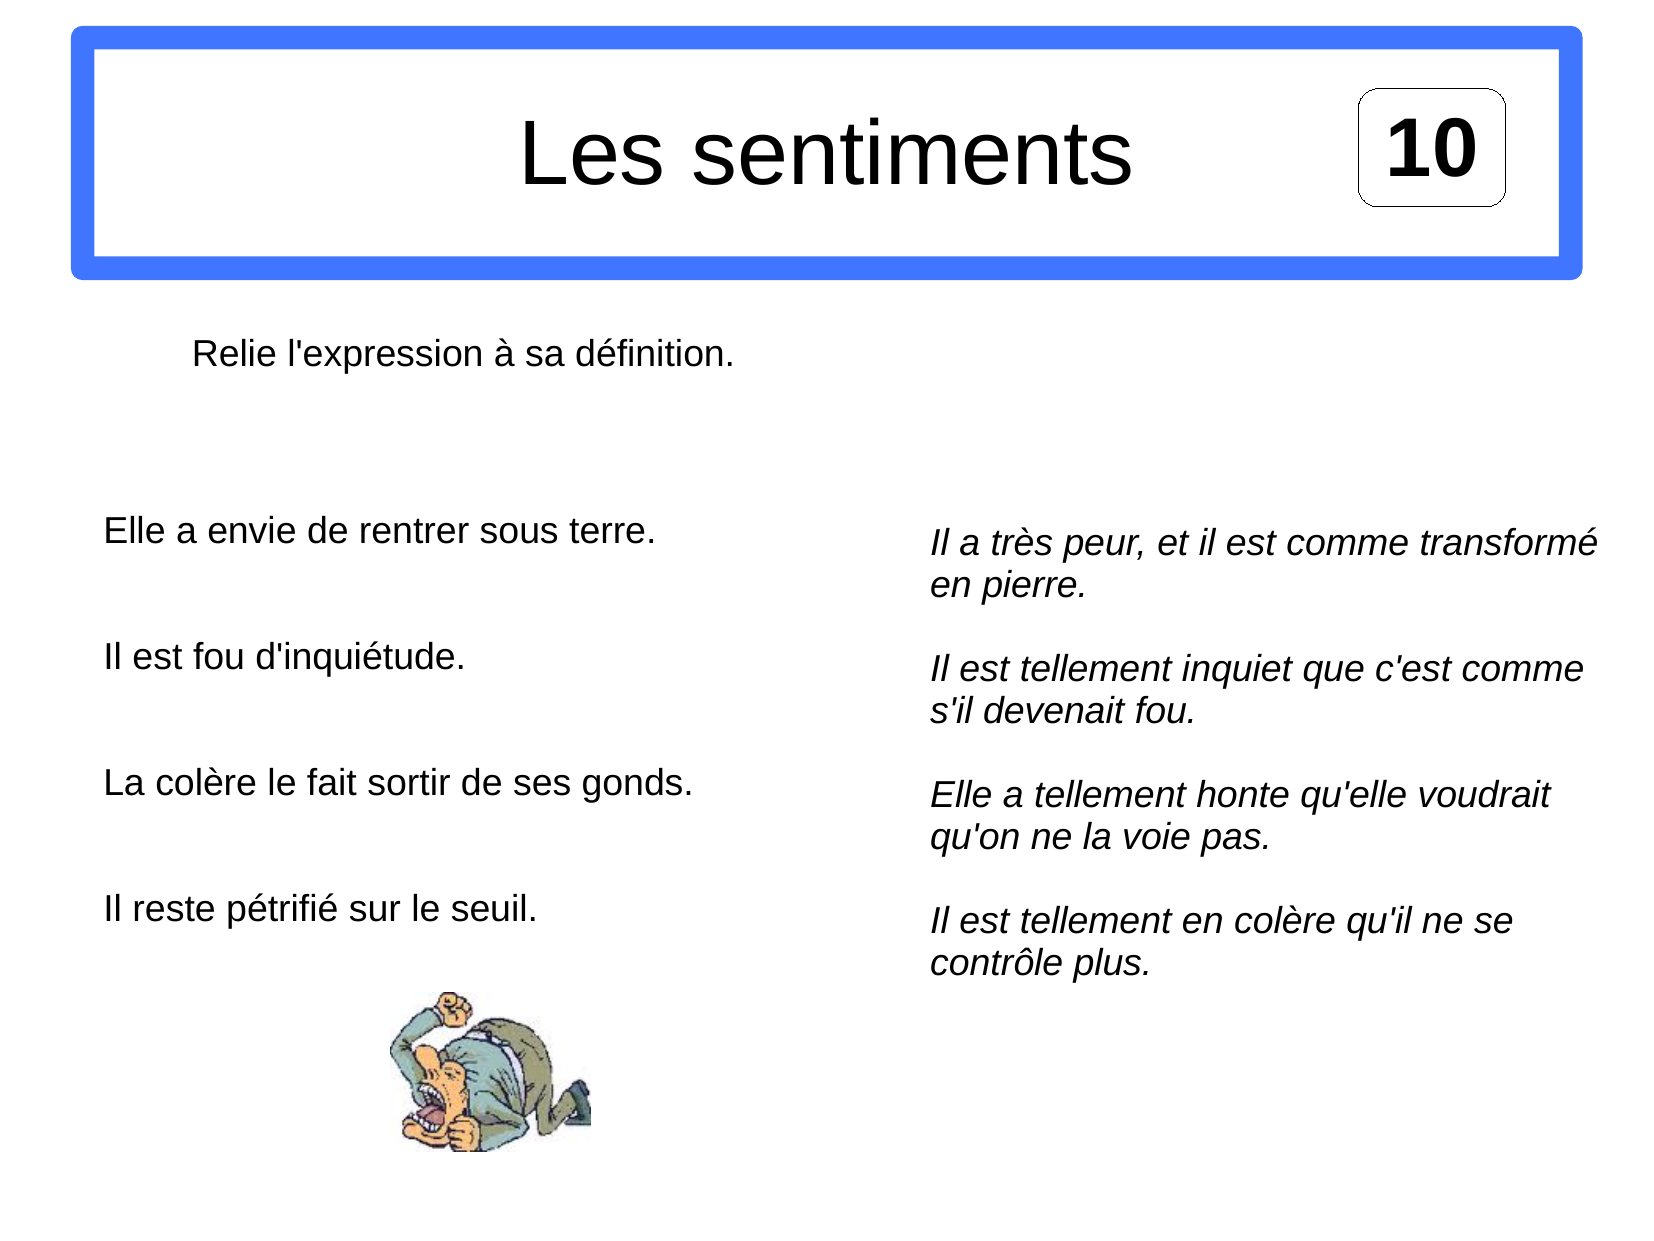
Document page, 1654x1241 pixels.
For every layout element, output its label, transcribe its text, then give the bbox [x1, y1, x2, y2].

text_box 10 [1358, 88, 1506, 207]
title Les sentiments [82, 37, 1571, 269]
text_box Il a très peur, et il est comme transformé en pierre. Il est tellement inquiet que c'est comme s'il devenait fou. Elle a tellement honte qu'elle voudrait qu'on ne la voie pas. Il est tellement en colère qu'il ne se contrôle plus. [915, 472, 1625, 1031]
text_box Elle a envie de rentrer sous terre. Il est fou d'inquiétude. La colère le fait sortir de ses gonds. Il reste pétrifié sur le seuil. [88, 501, 857, 975]
picture [390, 992, 591, 1152]
text_box Relie l'expression à sa définition. [177, 324, 1359, 382]
